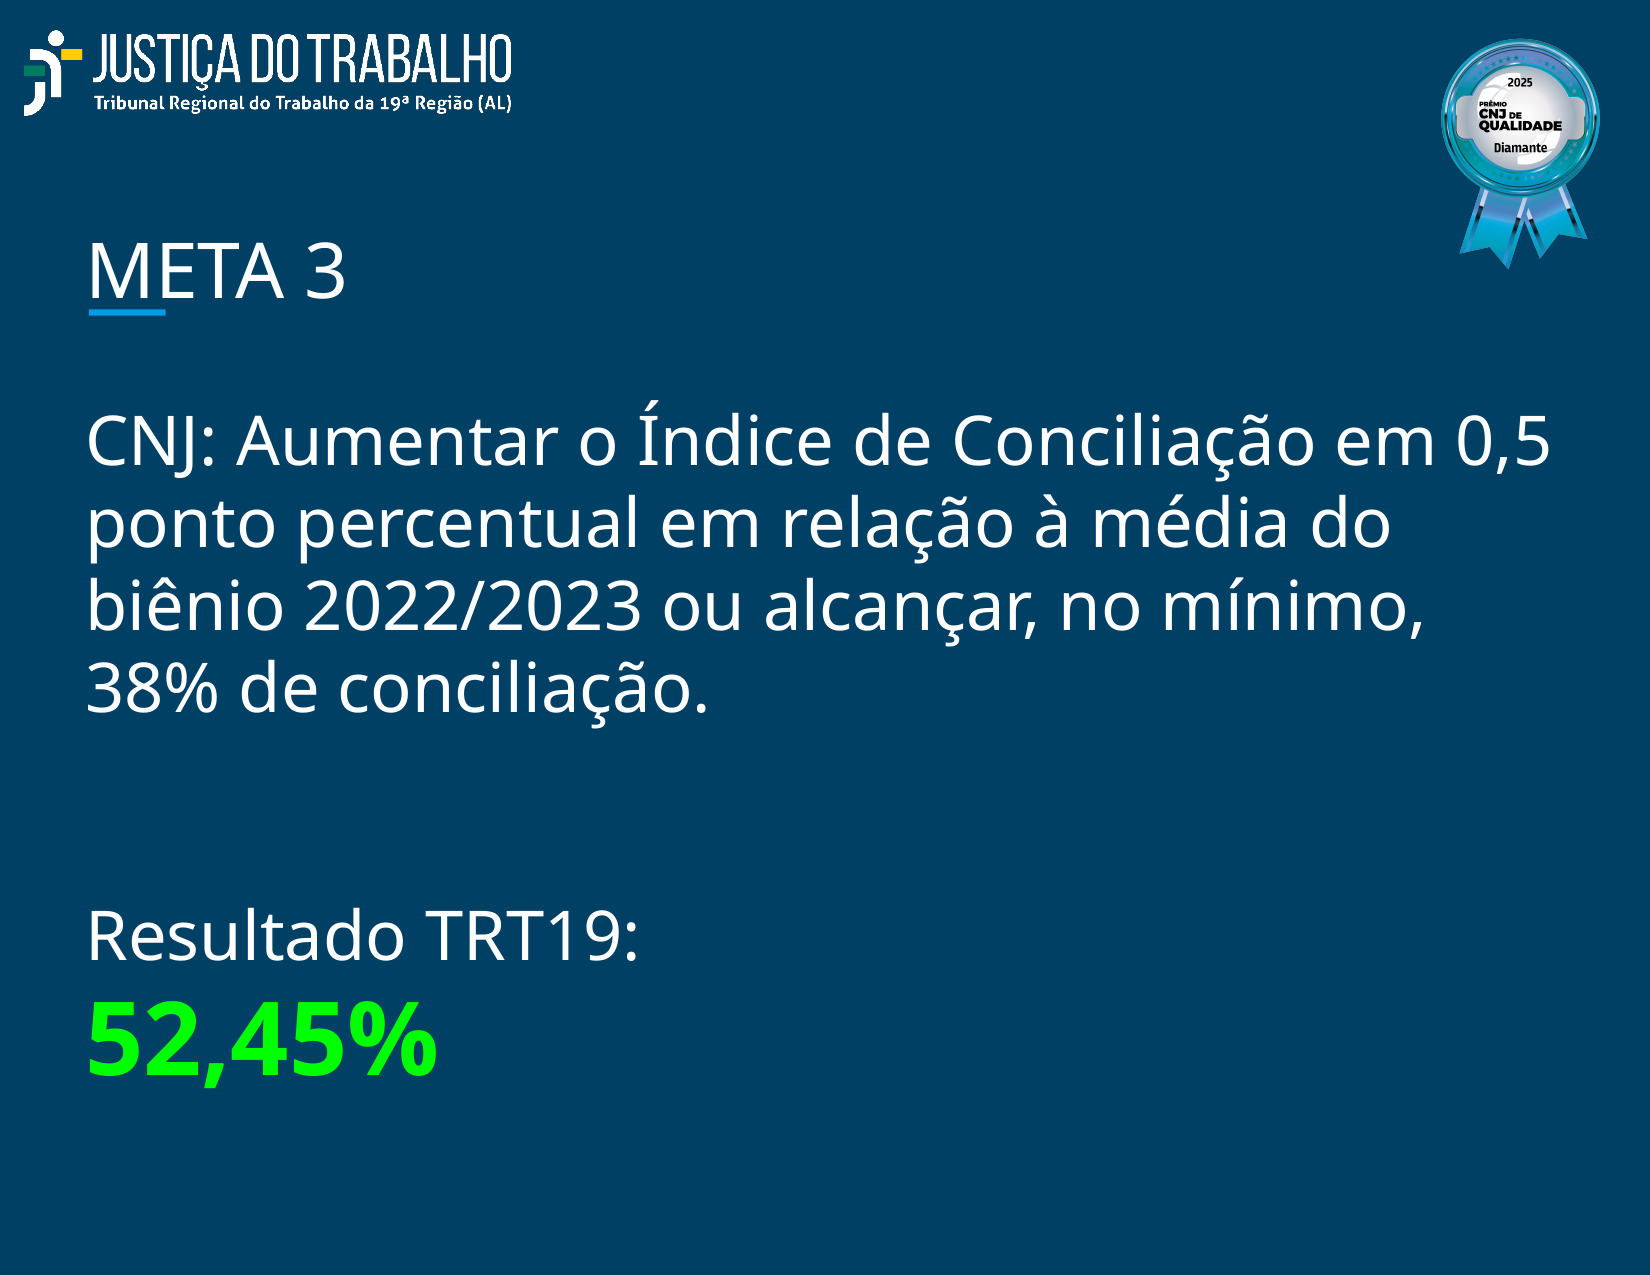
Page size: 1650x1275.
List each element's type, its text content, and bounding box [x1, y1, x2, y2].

picture [24, 30, 511, 116]
title META 3 CNJ: Aumentar o Índice de Conciliação em 0,5 ponto percentual em relação à média do biênio 2022/2023 ou alcançar, no mínimo, 38% de conciliação. Resultado TRT19: 52,45% [66, 110, 1577, 1115]
picture [1440, 37, 1601, 271]
